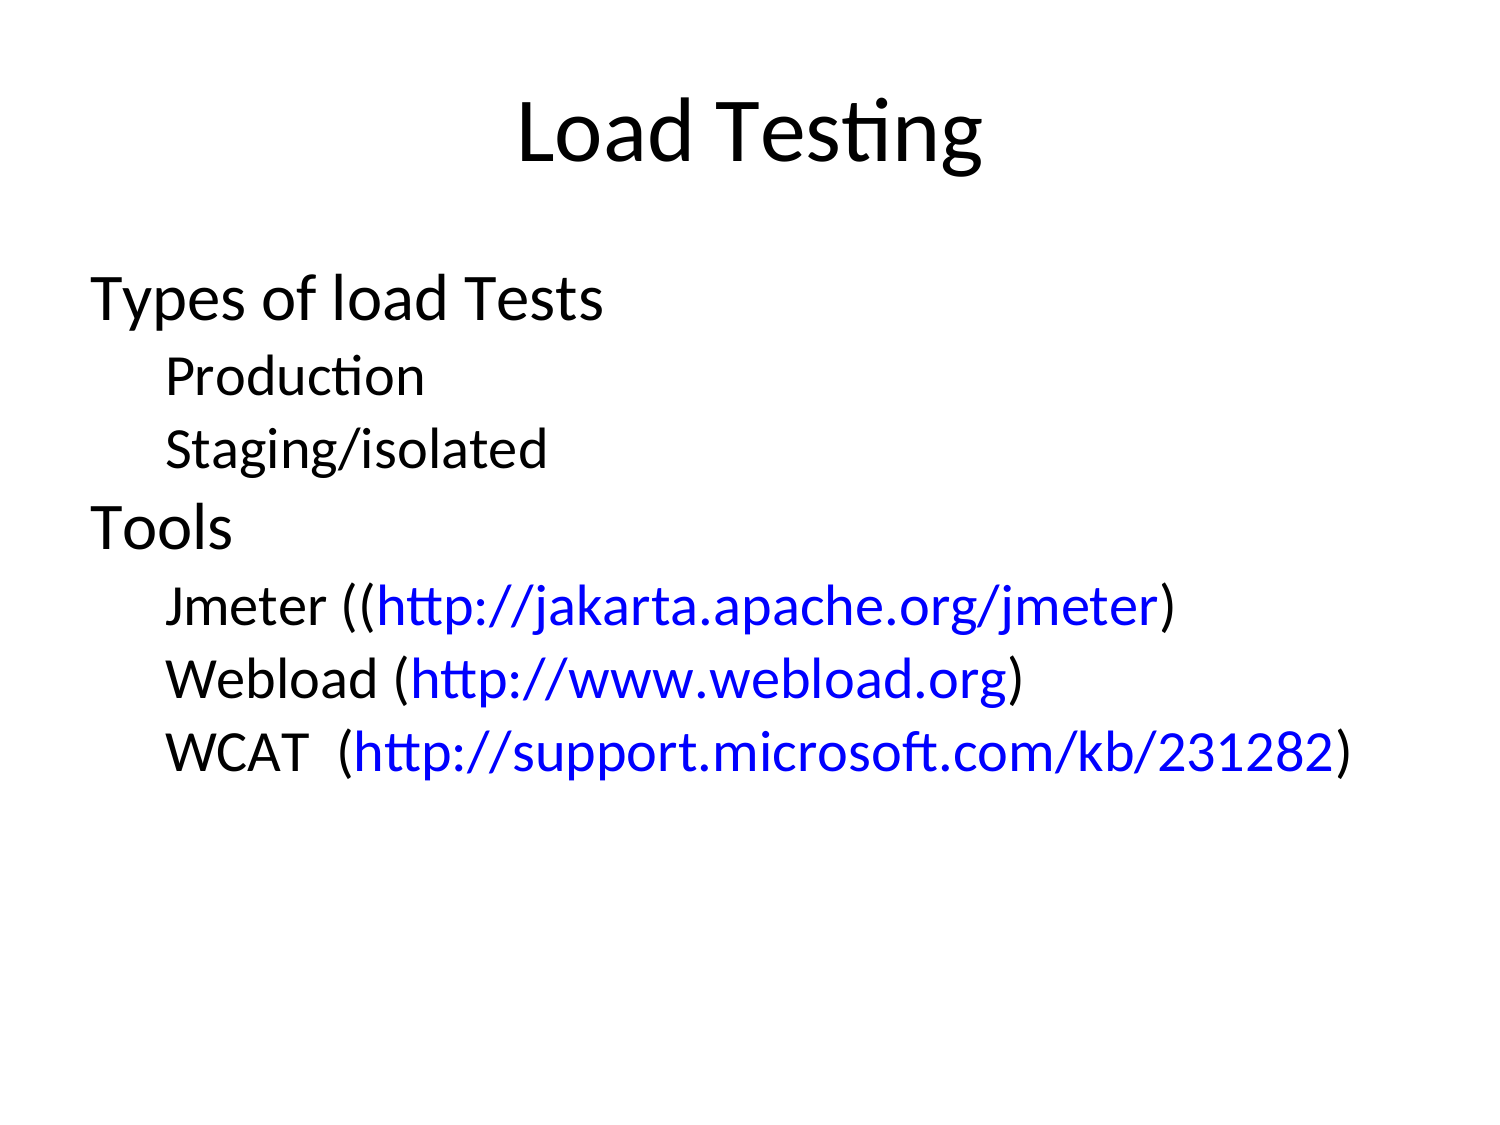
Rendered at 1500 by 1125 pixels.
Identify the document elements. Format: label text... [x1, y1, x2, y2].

title Load Testing [75, 45, 1426, 233]
list Types of load Tests Production Staging/isolated Tools Jmeter ((http://jakarta.apache.org/jmeter) Webload (http://www.webload.org) WCAT (http://support.microsoft.com/kb/231282) [75, 262, 1426, 1081]
